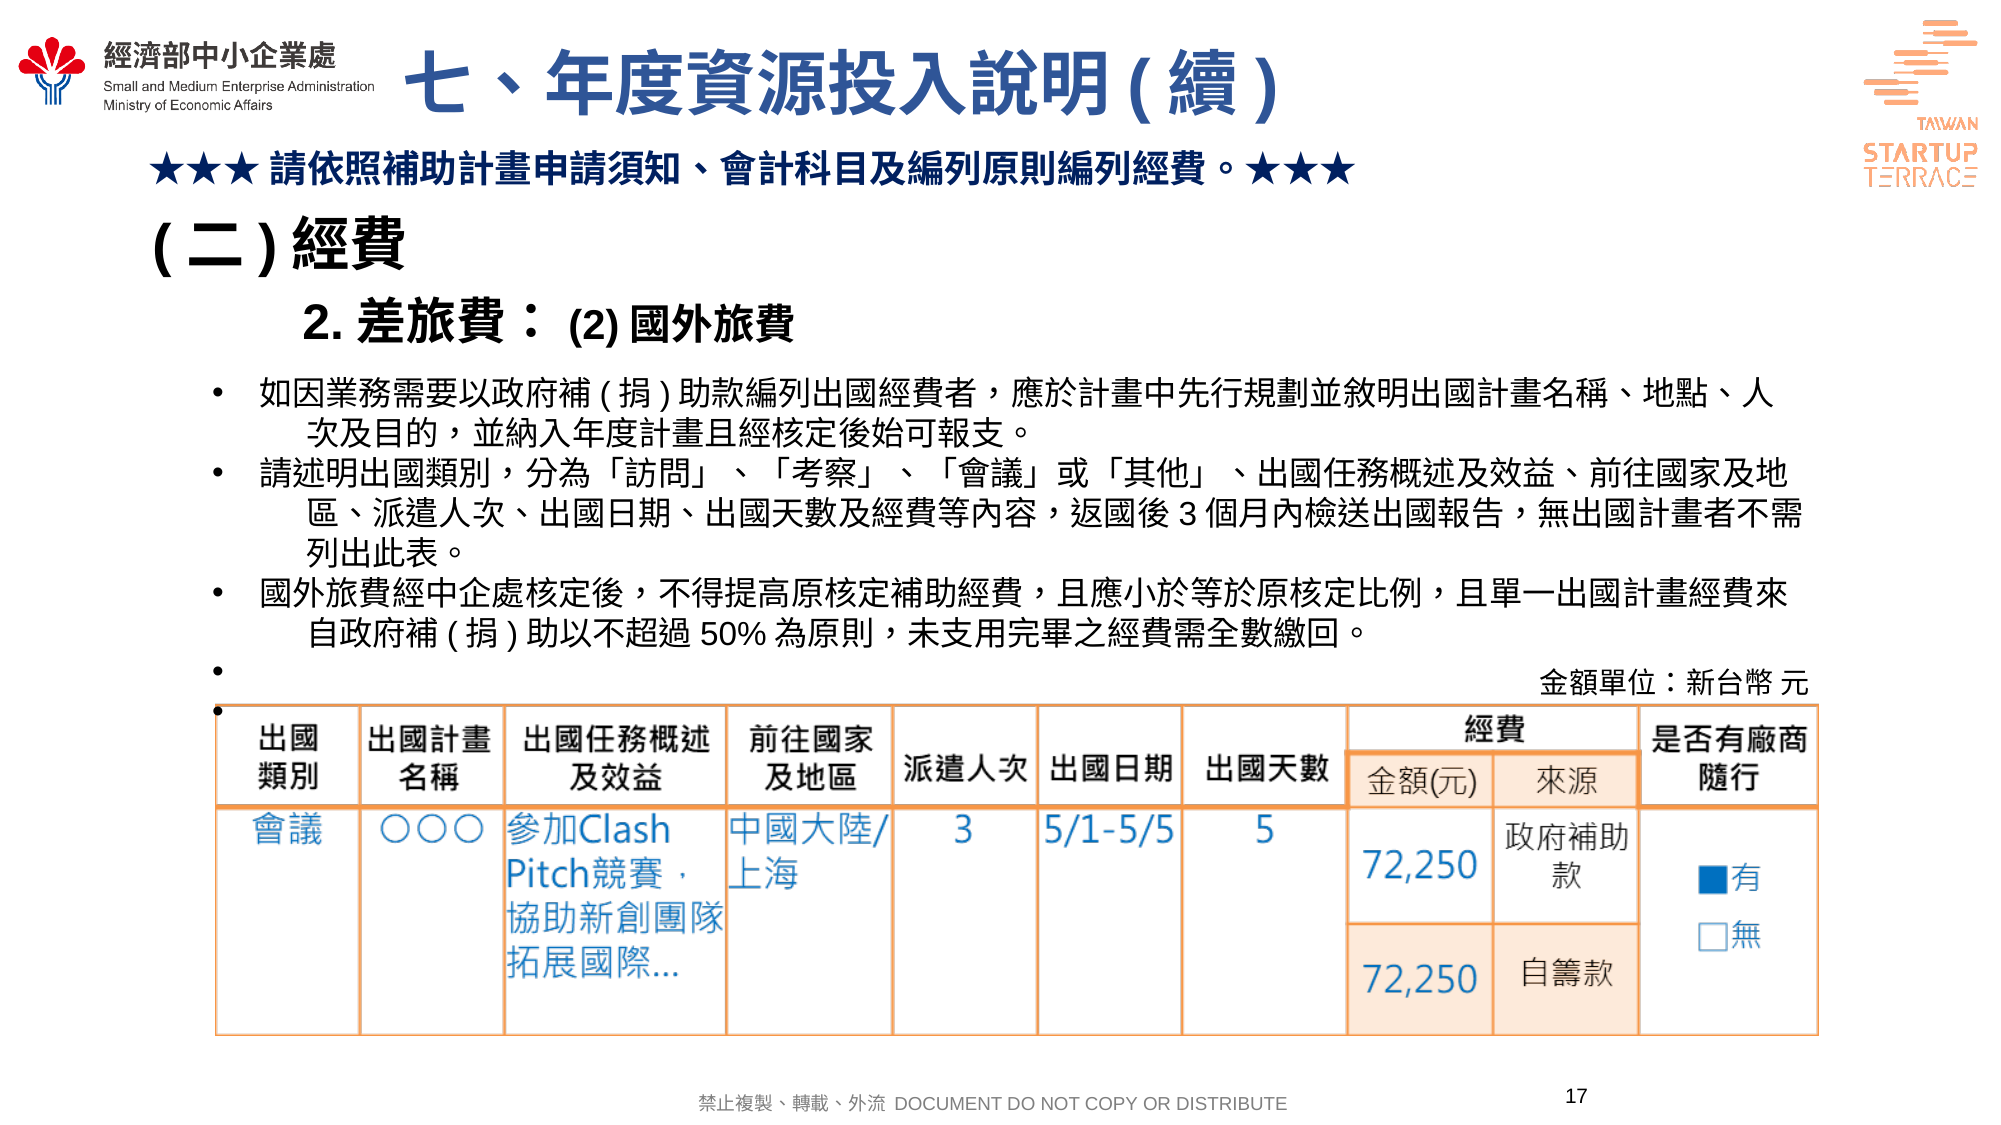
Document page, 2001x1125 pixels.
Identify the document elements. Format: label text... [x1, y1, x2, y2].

picture [215, 739, 1819, 1036]
text_box ★★★請依照補助計畫申請須知、會計科目及編列原則編列經費。★★★ [133, 138, 1372, 198]
list (二)經費 2.差旅費：(2)國外旅費 [137, 200, 1863, 1014]
text_box 金額單位：新台幣 元 [1819, 657, 1825, 707]
text_box 17 [1550, 1064, 2000, 1125]
title 七、年度資源投入說明(續) [387, 2, 1796, 171]
text_box 如因業務需要以政府補(捐)助款編列出國經費者，應於計畫中先行規劃並敘明出國計畫名稱、地點、人次及目的，並納入年度計畫且經核定後始可報支。 請述明出國類別，分為「訪問」、「考察」、「會議」或「其他」、出國任務概述及效益、前往國家及地區、派遣人次、出國日期、出國天數及經費等內容，返國後3個月內檢送出國報告，無出國計畫者不需列出此表。 國外旅費經中企處核定後，不得提高原核定補助經費，且應小於等於原核定比例，且單一出國計畫經費來自政府補(捐)助以不超過50%為原則，未支用完畢之經費需全數繳回。 [197, 365, 1819, 739]
